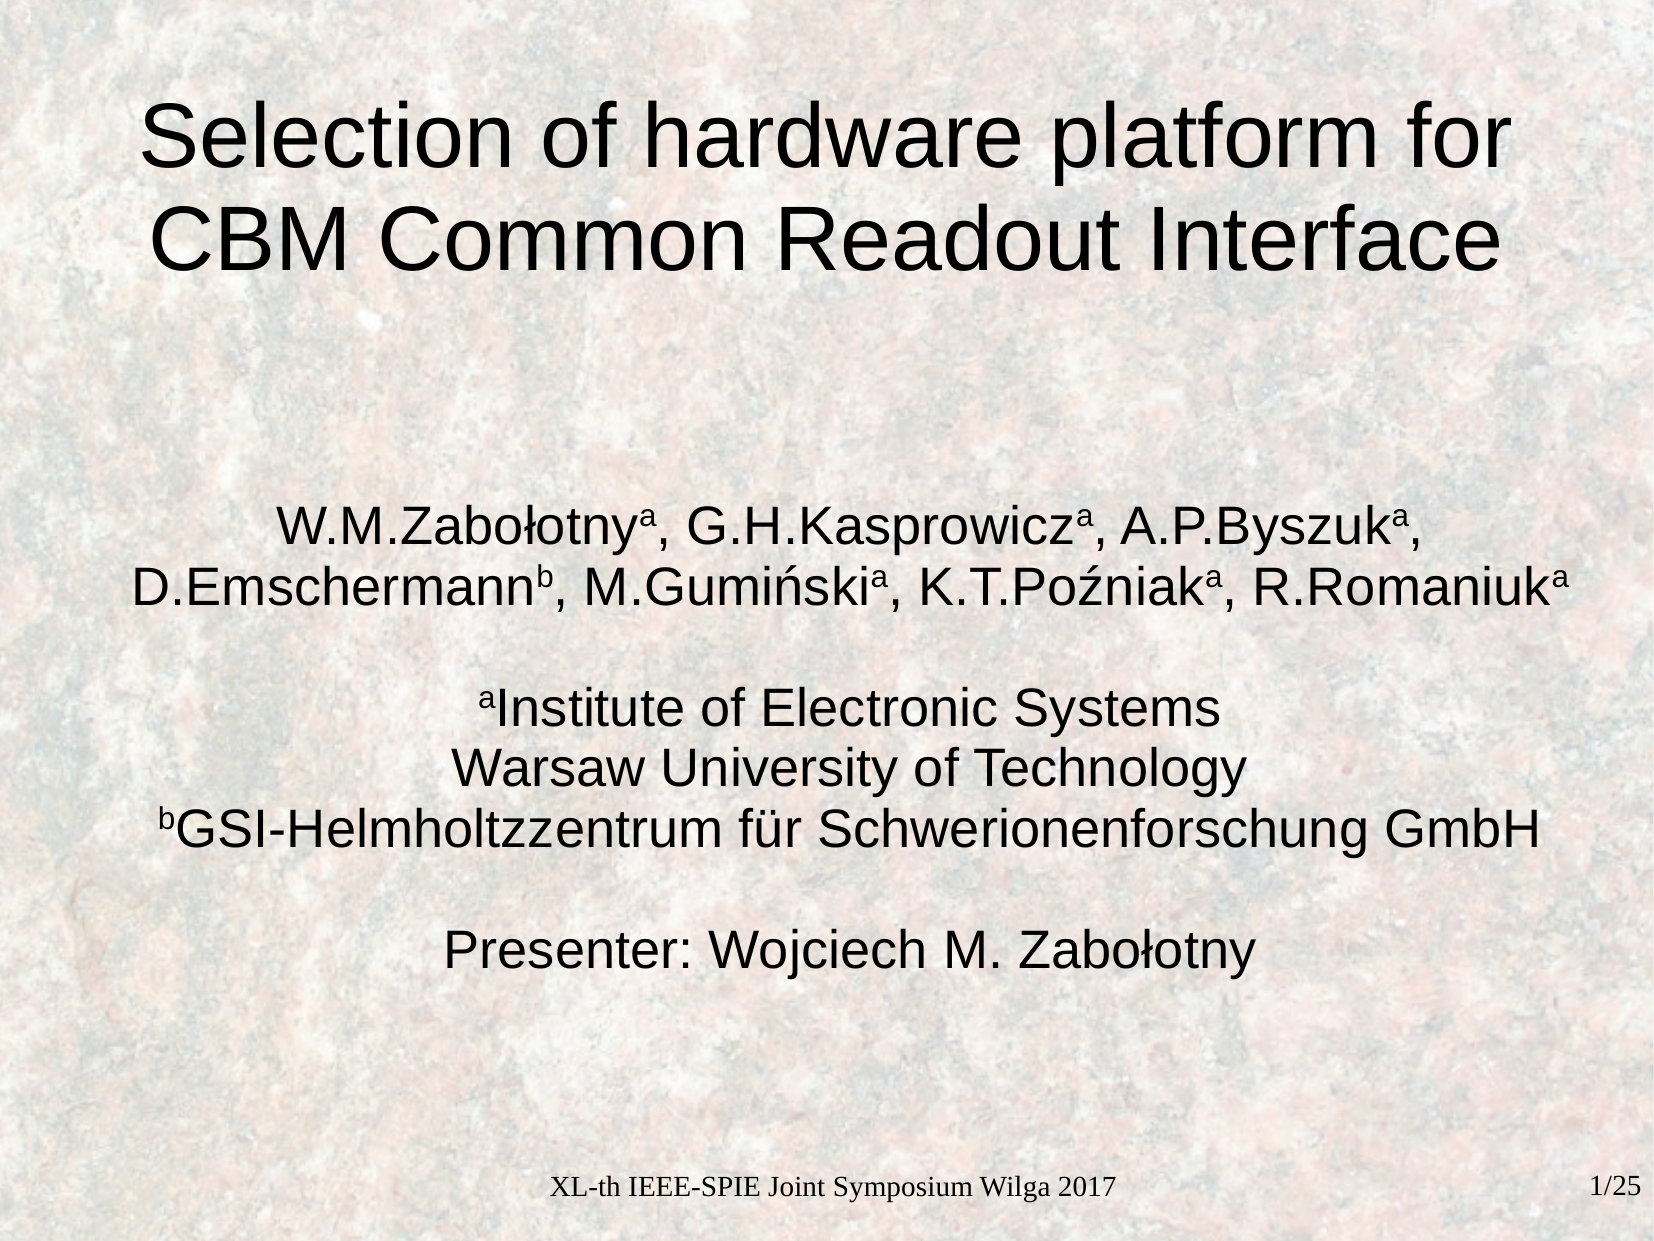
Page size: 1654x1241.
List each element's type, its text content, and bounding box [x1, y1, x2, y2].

picture [0, 0, 1654, 1241]
title Selection of hardware platform for CBM Common Readout Interface [82, 84, 1571, 290]
subtitle W.M.Zabołotnya, G.H.Kasprowicza, A.P.Byszuka, D.Emschermannb, M.Gumińskia, K.T.Poźniaka, R.Romaniuka aInstitute of Electronic Systems Warsaw University of Technology bGSI-Helmholtzzentrum für Schwerionenforschung GmbH Presenter: Wojciech M. Zabołotny [106, 377, 1595, 1098]
